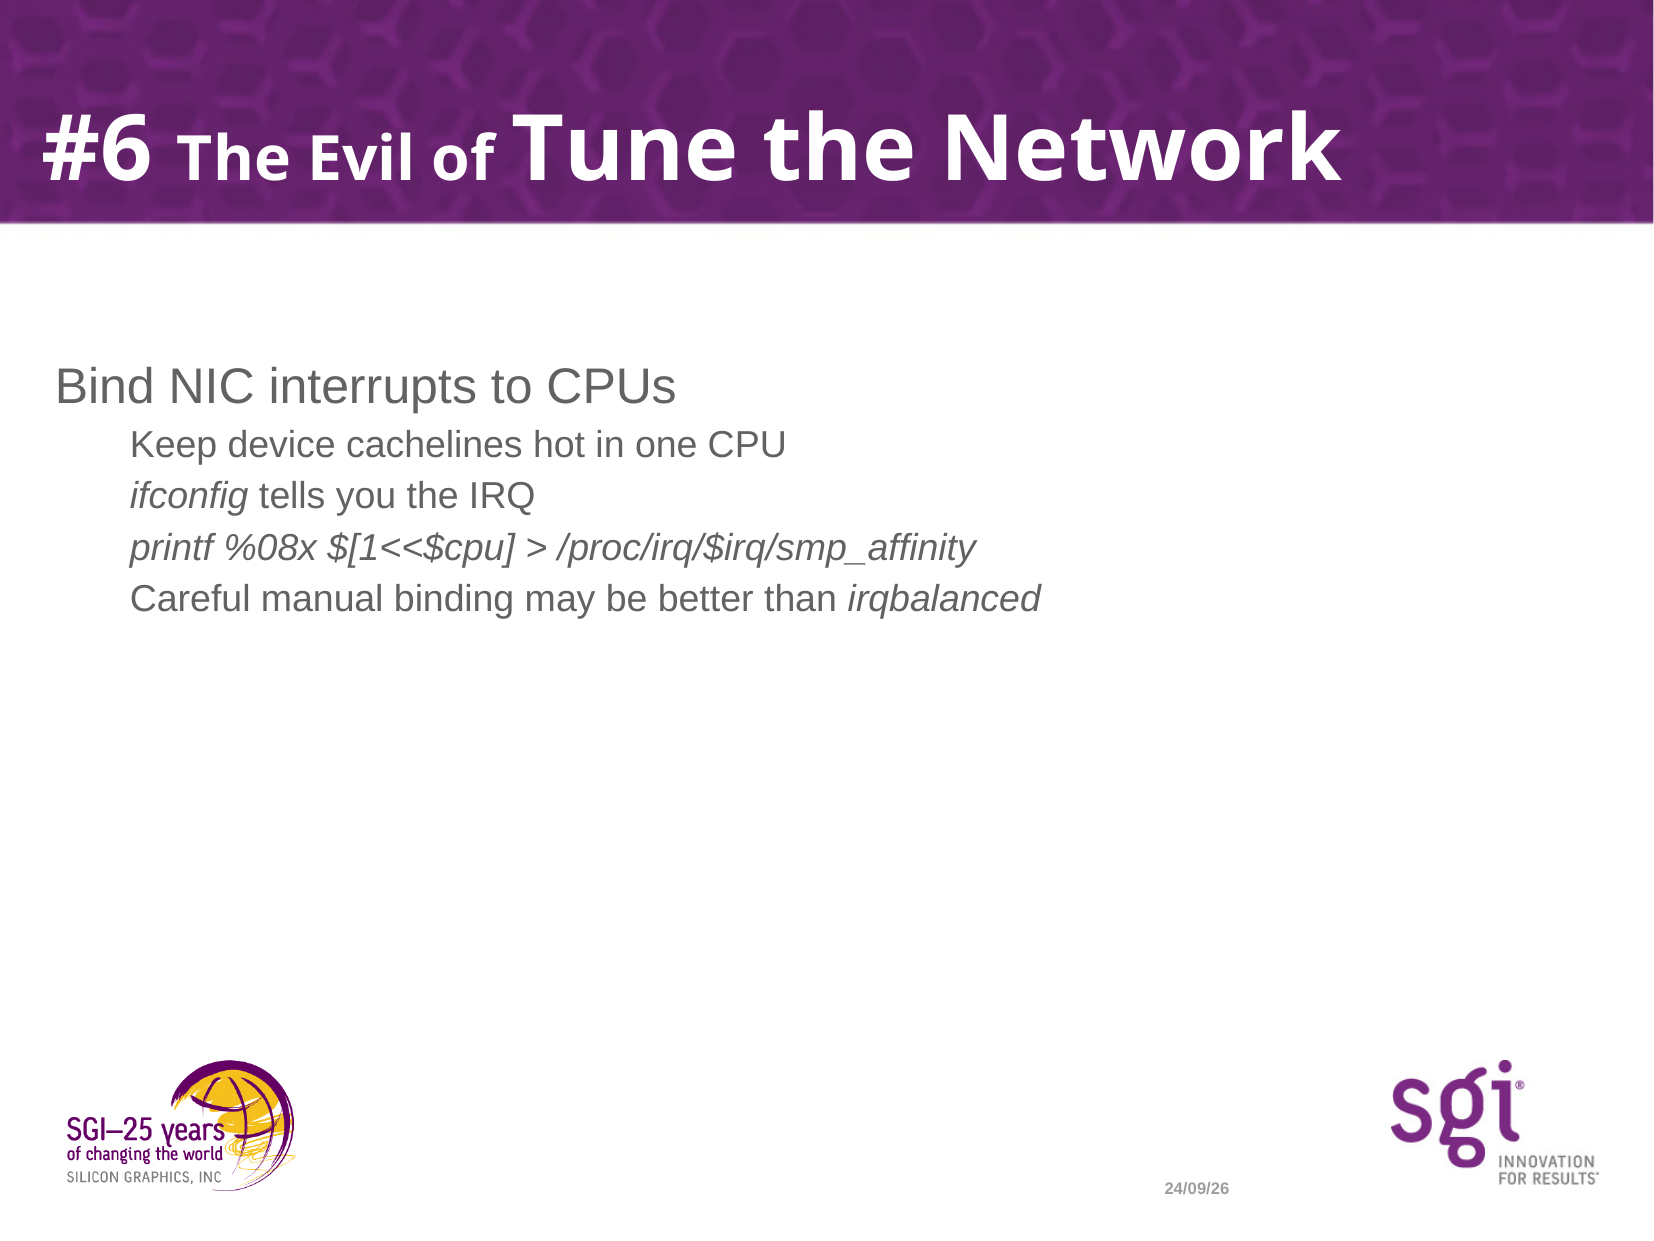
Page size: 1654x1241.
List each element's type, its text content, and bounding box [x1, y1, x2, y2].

list Bind NIC interrupts to CPUs Keep device cachelines hot in one CPU ifconfig tells you the IRQ printf %08x $[1<<$cpu] > /proc/irq/$irq/smp_affinity Careful manual binding may be better than irqbalanced [55, 358, 1461, 937]
picture [0, 0, 1654, 1194]
title #6 The Evil of Tune the Network [41, 48, 1447, 241]
